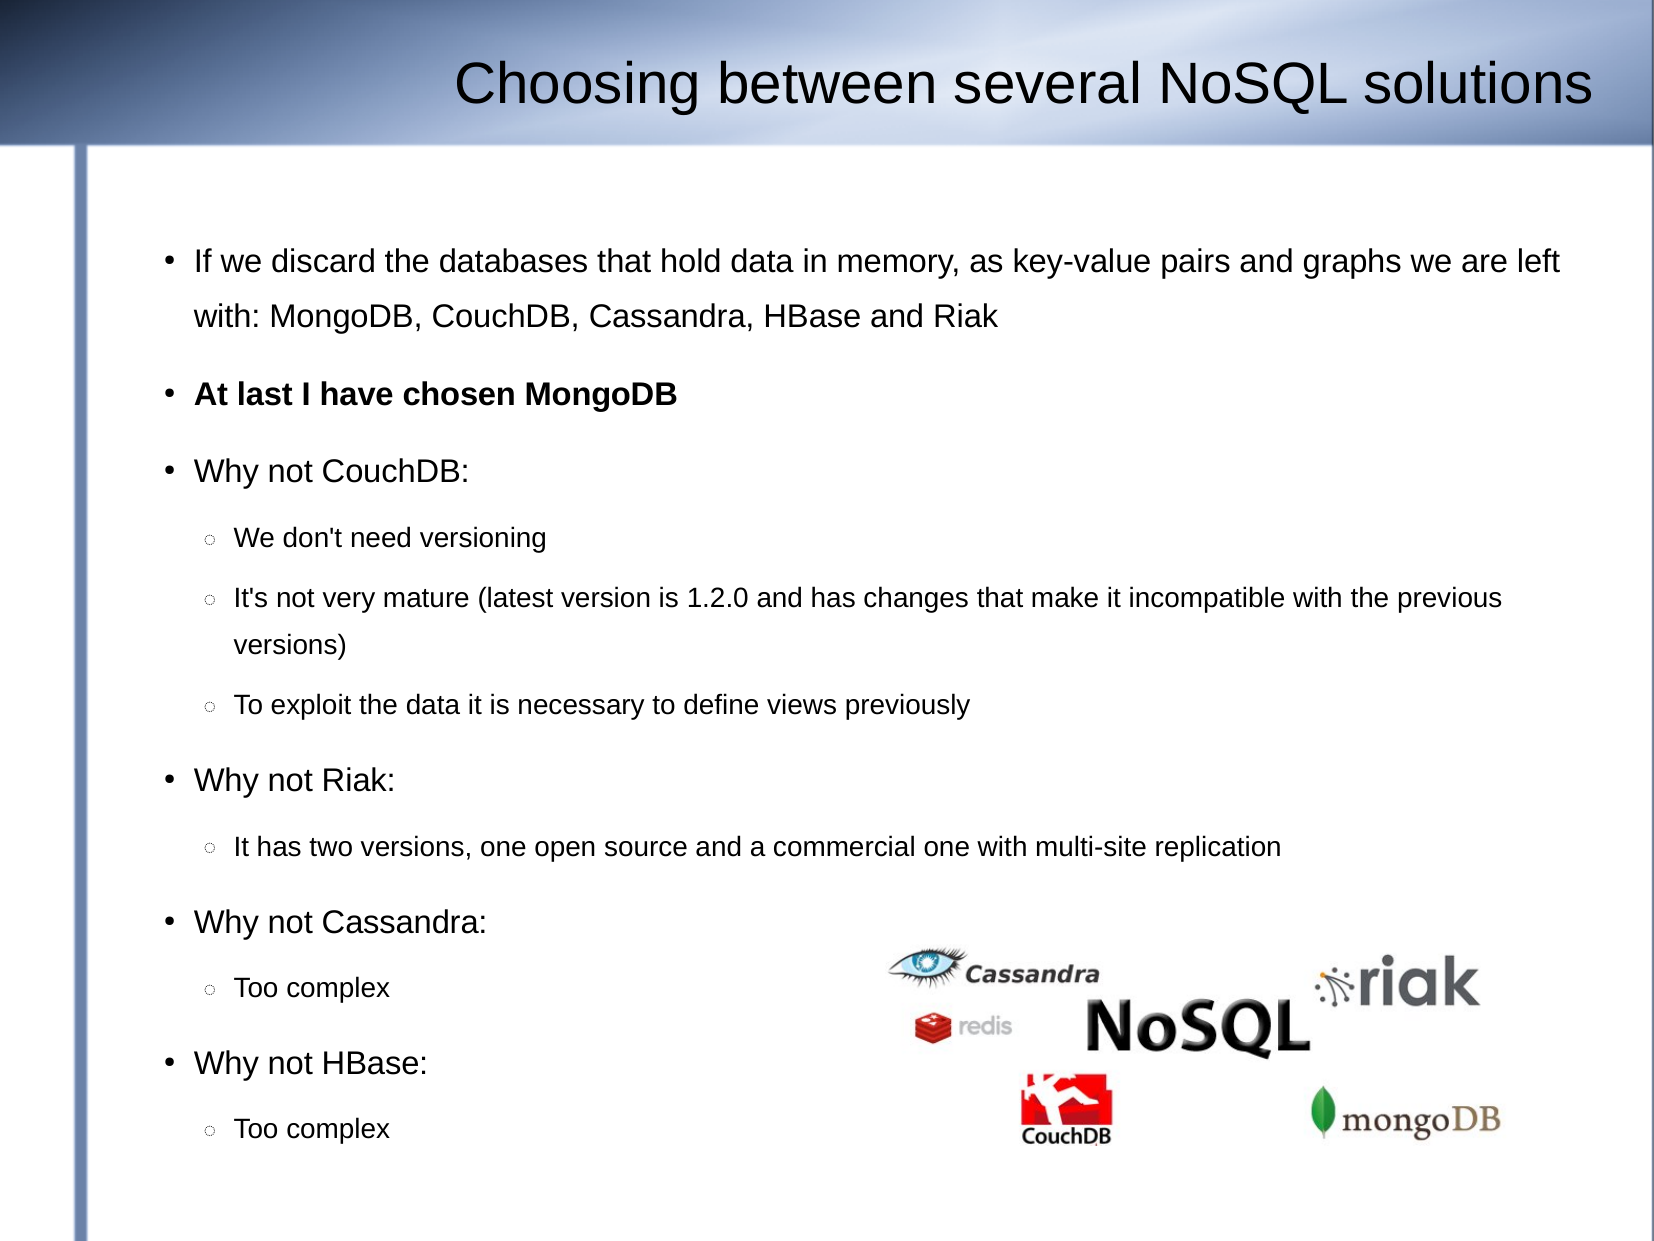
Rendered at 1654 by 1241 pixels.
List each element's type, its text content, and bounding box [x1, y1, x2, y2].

title Choosing between several NoSQL solutions [154, 49, 1596, 118]
list If we discard the databases that hold data in memory, as key-value pairs and graphs we are left with: MongoDB, CouchDB, Cassandra, HBase and Riak At last I have chosen MongoDB Why not CouchDB: We don't need versioning It's not very mature (latest version is 1.2.0 and has changes that make it incompatible with the previous versions) To exploit the data it is necessary to define views previously Why not Riak: It has two versions, one open source and a commercial one with multi-site replication Why not Cassandra: Too complex Why not HBase: Too complex [154, 224, 1596, 1158]
picture [0, 0, 1654, 1241]
